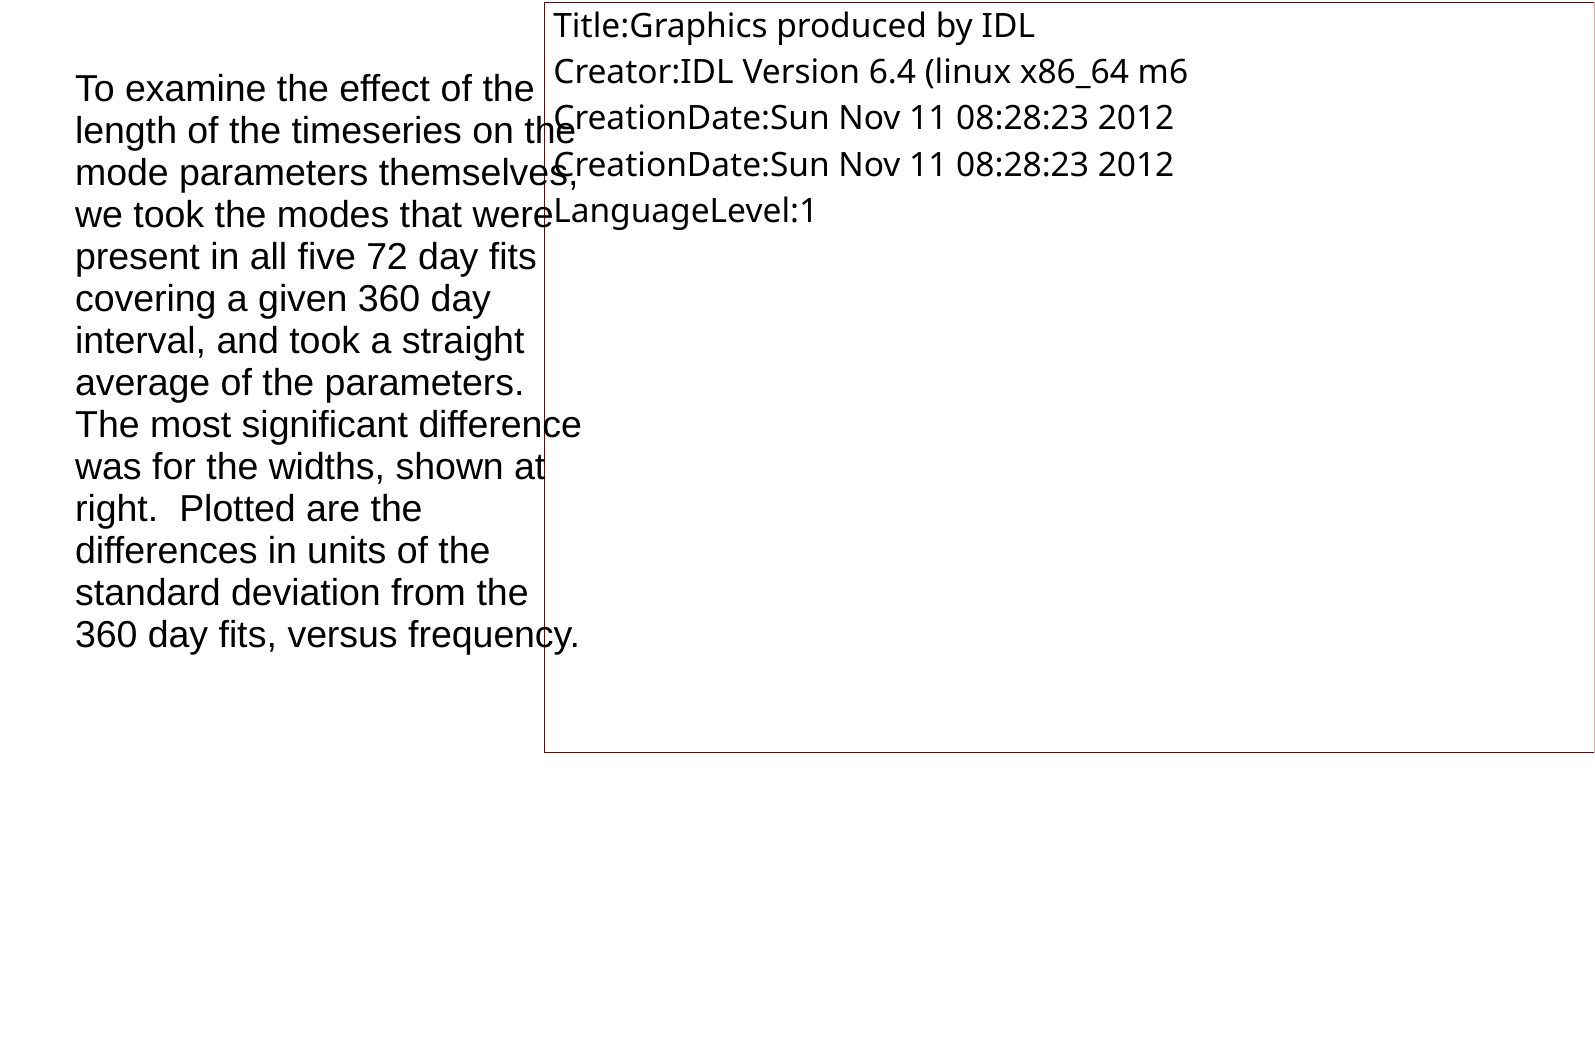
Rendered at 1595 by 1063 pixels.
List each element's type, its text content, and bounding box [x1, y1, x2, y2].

text_box To examine the effect of the length of the timeseries on the mode parameters themselves, we took the modes that were present in all five 72 day fits covering a given 360 day interval, and took a straight average of the parameters. The most significant difference was for the widths, shown at right. Plotted are the differences in units of the standard deviation from the 360 day fits, versus frequency. [60, 60, 601, 664]
picture [542, 0, 1595, 753]
